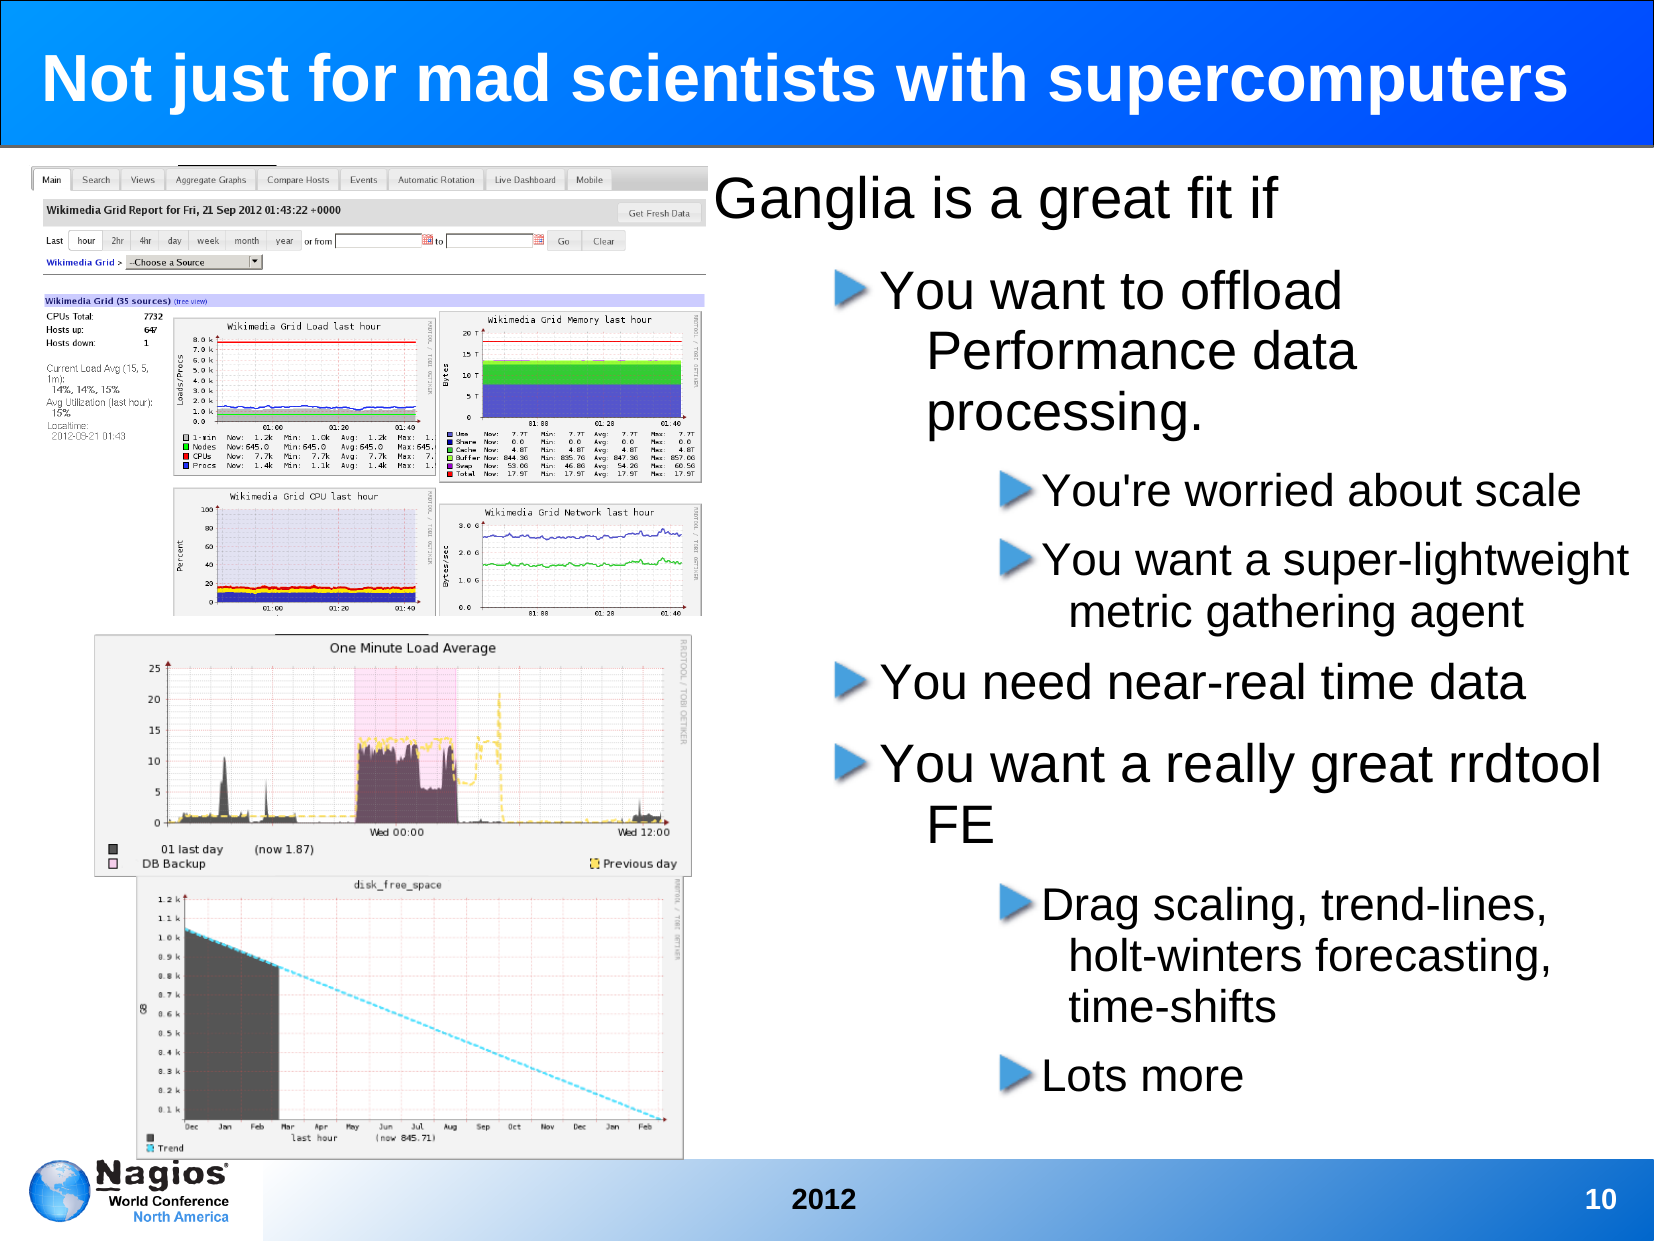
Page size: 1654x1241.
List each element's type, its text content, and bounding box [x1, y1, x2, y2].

picture [29, 634, 692, 1235]
picture [29, 165, 708, 616]
list Ganglia is a great fit if You want to offload Performance data processing. You're worried about scale You want a super-lightweight metric gathering agent You need near-real time data You want a really great rrdtool FE Drag scaling, trend-lines, holt-winters forecasting, time-shifts Lots more [643, 165, 1645, 1241]
title Not just for mad scientists with supercomputers [41, 29, 1608, 127]
